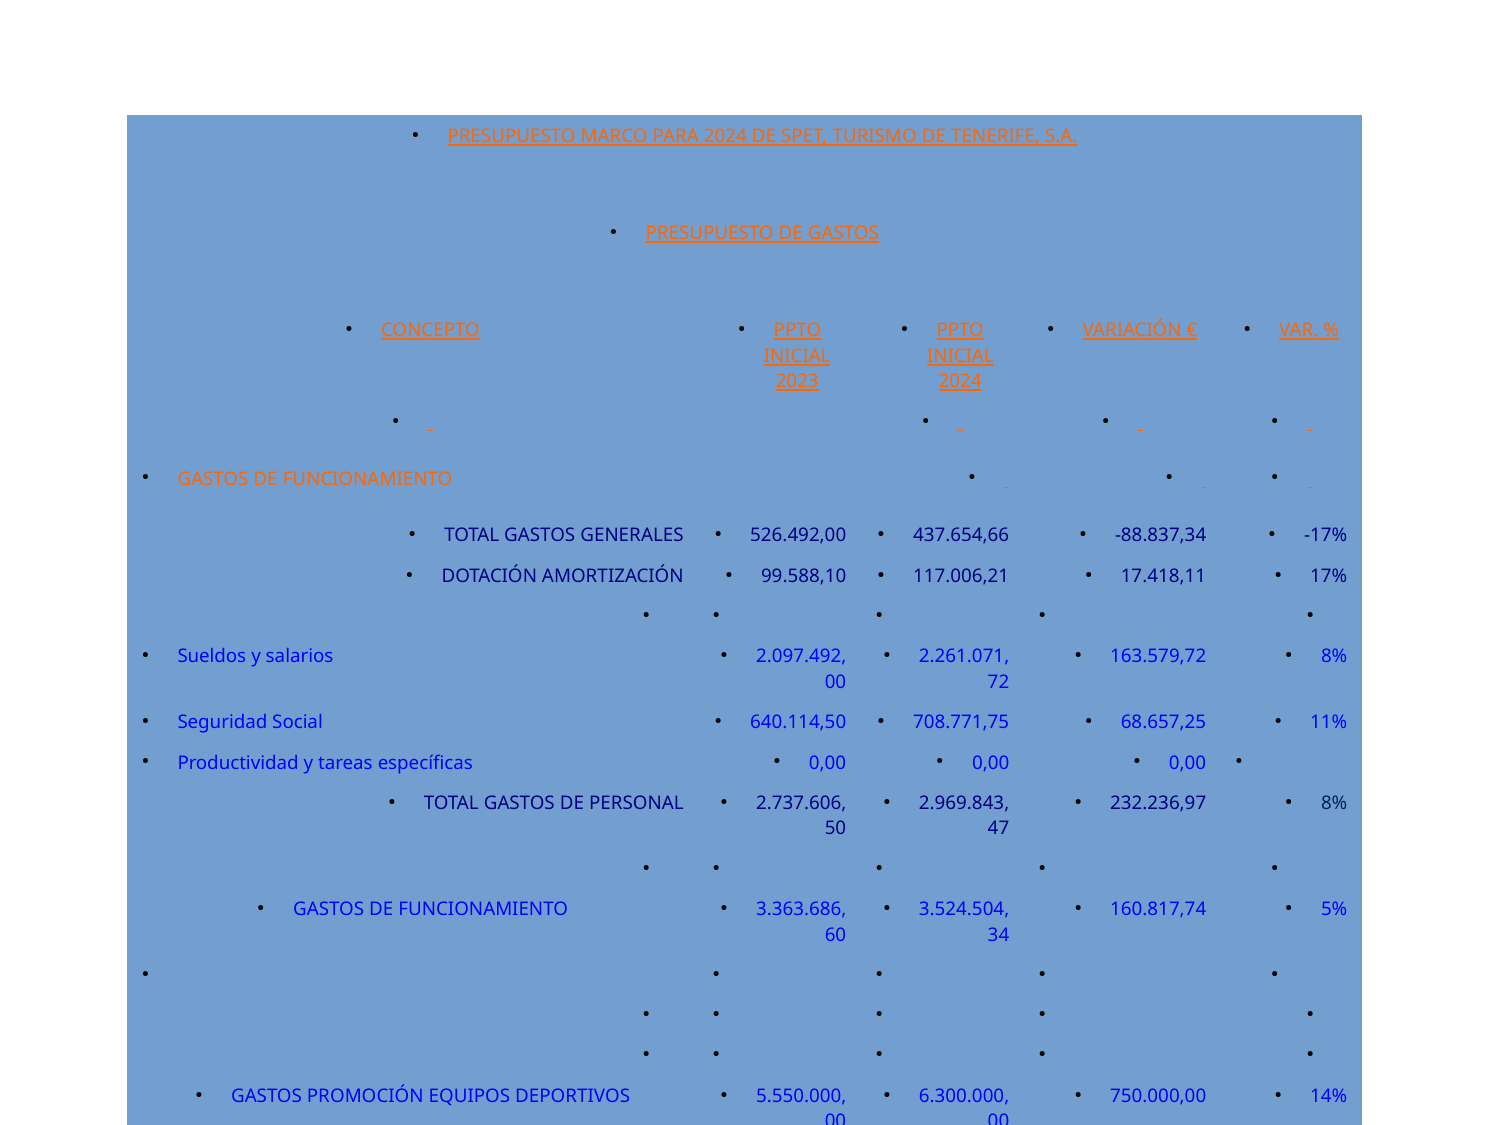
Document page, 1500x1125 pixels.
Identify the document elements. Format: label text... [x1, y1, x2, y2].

table_cell [1221, 742, 1362, 782]
table_cell [127, 848, 698, 888]
table_cell VARIACIÓN € [1024, 310, 1221, 401]
table_cell VAR. % [1221, 310, 1362, 401]
table_cell [698, 848, 861, 888]
table_cell [1221, 1035, 1362, 1075]
table_cell 17% [1221, 555, 1362, 595]
table_cell [698, 253, 861, 310]
table_cell [861, 156, 1024, 212]
table_cell GASTOS PROMOCIÓN EQUIPOS DEPORTIVOS [127, 1075, 698, 1125]
table_cell [698, 1035, 861, 1075]
table_cell [1221, 994, 1362, 1035]
table_cell 5% [1221, 888, 1362, 954]
table_cell [1024, 994, 1221, 1035]
table_cell [698, 156, 861, 212]
table_cell 5.550.000,00 [698, 1075, 861, 1125]
table_cell 163.579,72 [1024, 636, 1221, 701]
table_cell [127, 595, 698, 636]
table_cell 6.300.000,00 [861, 1075, 1024, 1125]
table_cell PRESUPUESTO DE GASTOS [127, 212, 1362, 253]
table_cell 437.654,66 [861, 515, 1024, 555]
table_cell -17% [1221, 515, 1362, 555]
table_cell [1221, 253, 1362, 310]
table_cell [861, 253, 1024, 310]
table_cell TOTAL GASTOS GENERALES [127, 515, 698, 555]
table_cell 750.000,00 [1024, 1075, 1221, 1125]
table_cell Seguridad Social [127, 701, 698, 742]
table_cell [127, 253, 698, 310]
table_cell [127, 954, 698, 994]
table_cell 640.114,50 [698, 701, 861, 742]
table_cell [861, 595, 1024, 636]
table_cell [1221, 156, 1362, 212]
table_cell [127, 401, 698, 458]
table_cell PPTO INICIAL 2024 [861, 310, 1024, 401]
table_cell [698, 458, 861, 515]
table_cell [1221, 848, 1362, 888]
table_cell [1024, 1035, 1221, 1075]
table_cell [861, 1035, 1024, 1075]
table_cell Sueldos y salarios [127, 636, 698, 701]
table_cell [1024, 156, 1221, 212]
table_cell 68.657,25 [1024, 701, 1221, 742]
table_cell [1024, 253, 1221, 310]
table_cell 99.588,10 [698, 555, 861, 595]
table_cell 14% [1221, 1075, 1362, 1125]
table_cell 232.236,97 [1024, 782, 1221, 848]
table_cell 2.737.606,50 [698, 782, 861, 848]
table_cell CONCEPTO [127, 310, 698, 401]
table_cell 8% [1221, 782, 1362, 848]
table_cell 0,00 [1024, 742, 1221, 782]
table_cell 708.771,75 [861, 701, 1024, 742]
table_cell 3.363.686,60 [698, 888, 861, 954]
table_cell PPTO INICIAL 2023 [698, 310, 861, 401]
table_cell [1221, 595, 1362, 636]
table_cell [1024, 458, 1221, 515]
table_cell 3.524.504,34 [861, 888, 1024, 954]
table_cell TOTAL GASTOS DE PERSONAL [127, 782, 698, 848]
table_cell [1024, 401, 1221, 458]
table_cell [698, 954, 861, 994]
table_cell [1221, 458, 1362, 515]
table_cell 160.817,74 [1024, 888, 1221, 954]
table_cell 2.969.843,47 [861, 782, 1024, 848]
table_cell 11% [1221, 701, 1362, 742]
table_cell [698, 994, 861, 1035]
table_cell [698, 401, 861, 458]
table_cell [698, 595, 861, 636]
table_cell 2.261.071,72 [861, 636, 1024, 701]
table_header PRESUPUESTO MARCO PARA 2024 DE SPET, TURISMO DE TENERIFE, S.A. [127, 115, 1362, 156]
table_cell GASTOS DE FUNCIONAMIENTO [127, 458, 698, 515]
table_cell 526.492,00 [698, 515, 861, 555]
table_cell 17.418,11 [1024, 555, 1221, 595]
table_cell 0,00 [861, 742, 1024, 782]
table_cell 2.097.492,00 [698, 636, 861, 701]
table_cell GASTOS DE FUNCIONAMIENTO [127, 888, 698, 954]
table_cell [1221, 954, 1362, 994]
table_cell DOTACIÓN AMORTIZACIÓN [127, 555, 698, 595]
table_cell Productividad y tareas específicas [127, 742, 698, 782]
table_cell [1024, 848, 1221, 888]
table_cell 8% [1221, 636, 1362, 701]
table_cell [127, 1035, 698, 1075]
table_cell [1024, 954, 1221, 994]
table_cell [127, 156, 698, 212]
table_cell [861, 848, 1024, 888]
table_cell [1221, 401, 1362, 458]
table_cell [861, 954, 1024, 994]
table_cell 0,00 [698, 742, 861, 782]
table_cell [861, 994, 1024, 1035]
table_cell 117.006,21 [861, 555, 1024, 595]
table_cell [1024, 595, 1221, 636]
table_cell [127, 994, 698, 1035]
table_cell -88.837,34 [1024, 515, 1221, 555]
table_cell [861, 458, 1024, 515]
table_cell [861, 401, 1024, 458]
